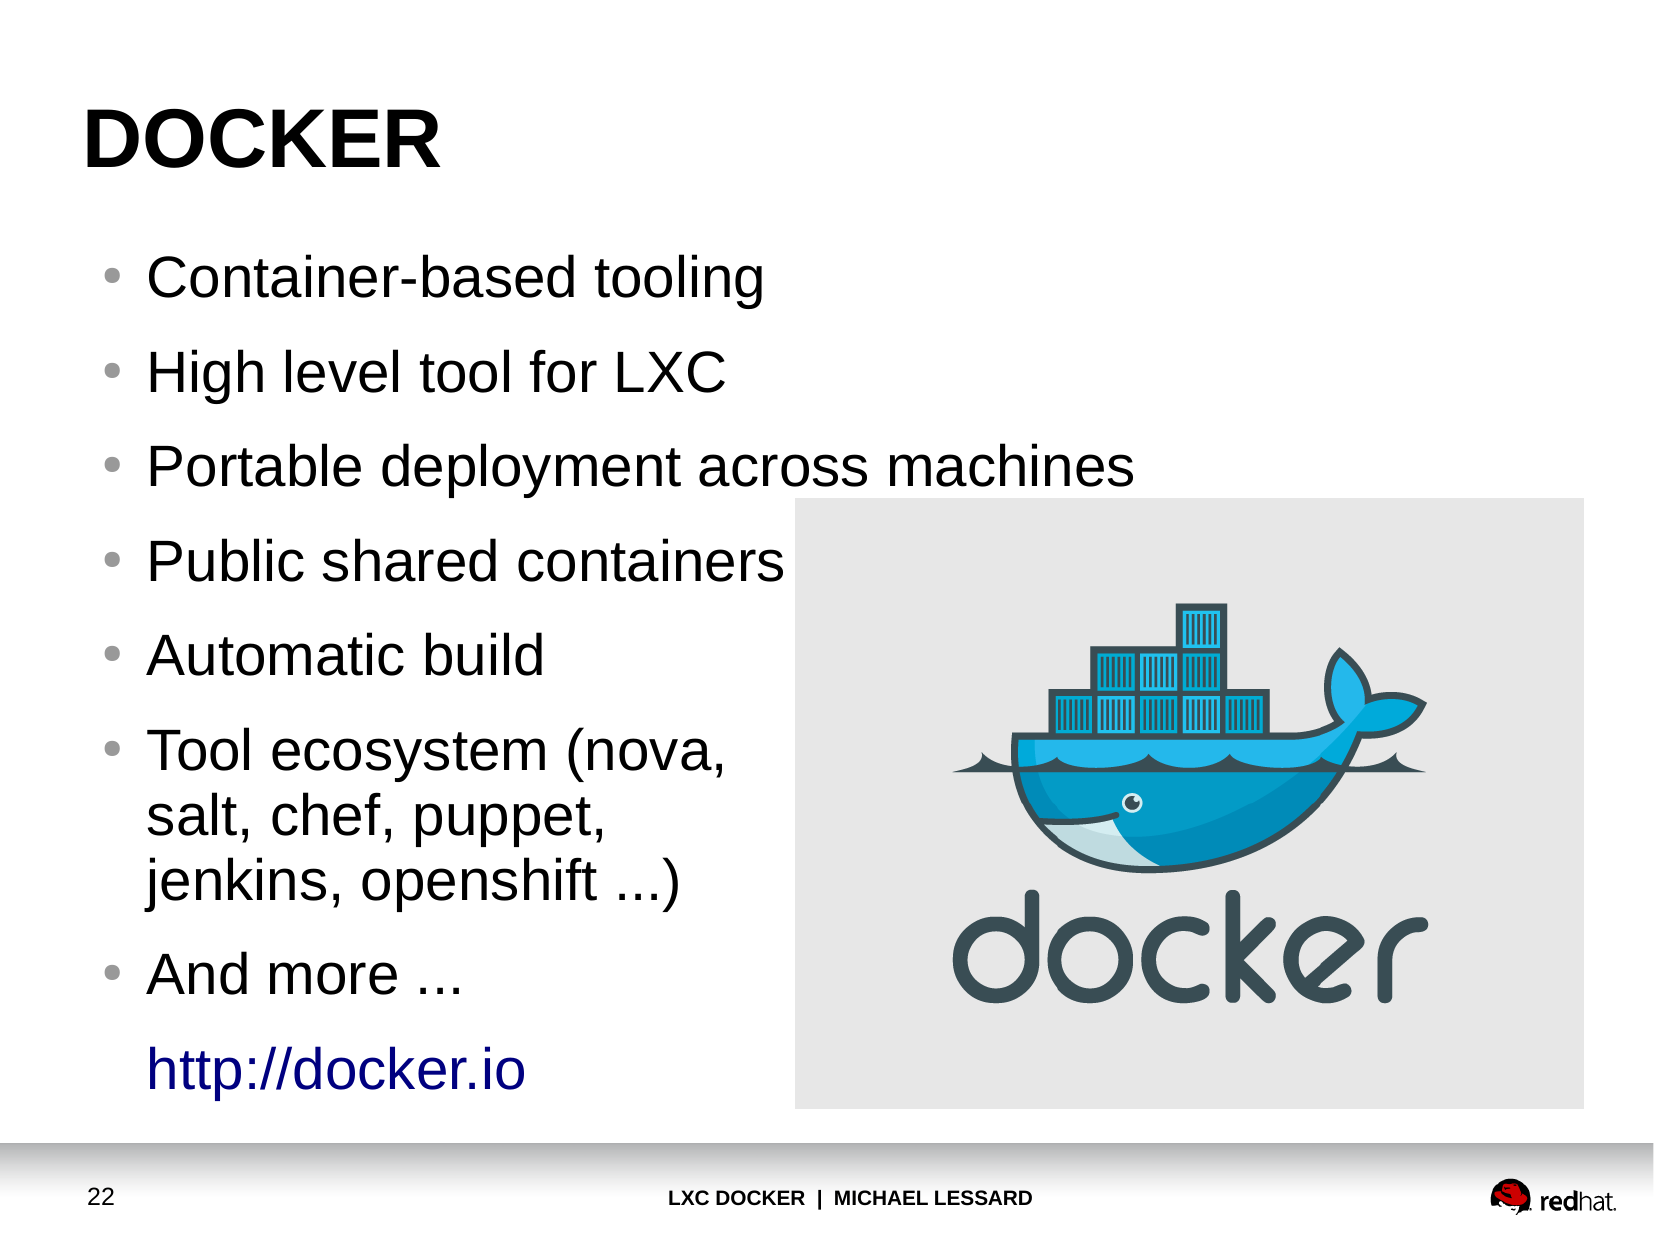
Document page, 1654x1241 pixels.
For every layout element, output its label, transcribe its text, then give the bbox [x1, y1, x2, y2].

picture [795, 498, 1584, 1109]
list Container-based tooling High level tool for LXC Portable deployment across machines Public shared containers Automatic build Tool ecosystem (nova, salt, chef, puppet, jenkins, openshift ...) And more ... http://docker.io [86, 244, 1576, 1197]
picture [719, 1197, 726, 1203]
picture [734, 1197, 742, 1203]
picture [0, 1143, 1654, 1241]
picture [1021, 1197, 1028, 1203]
title DOCKER [82, 37, 1571, 226]
